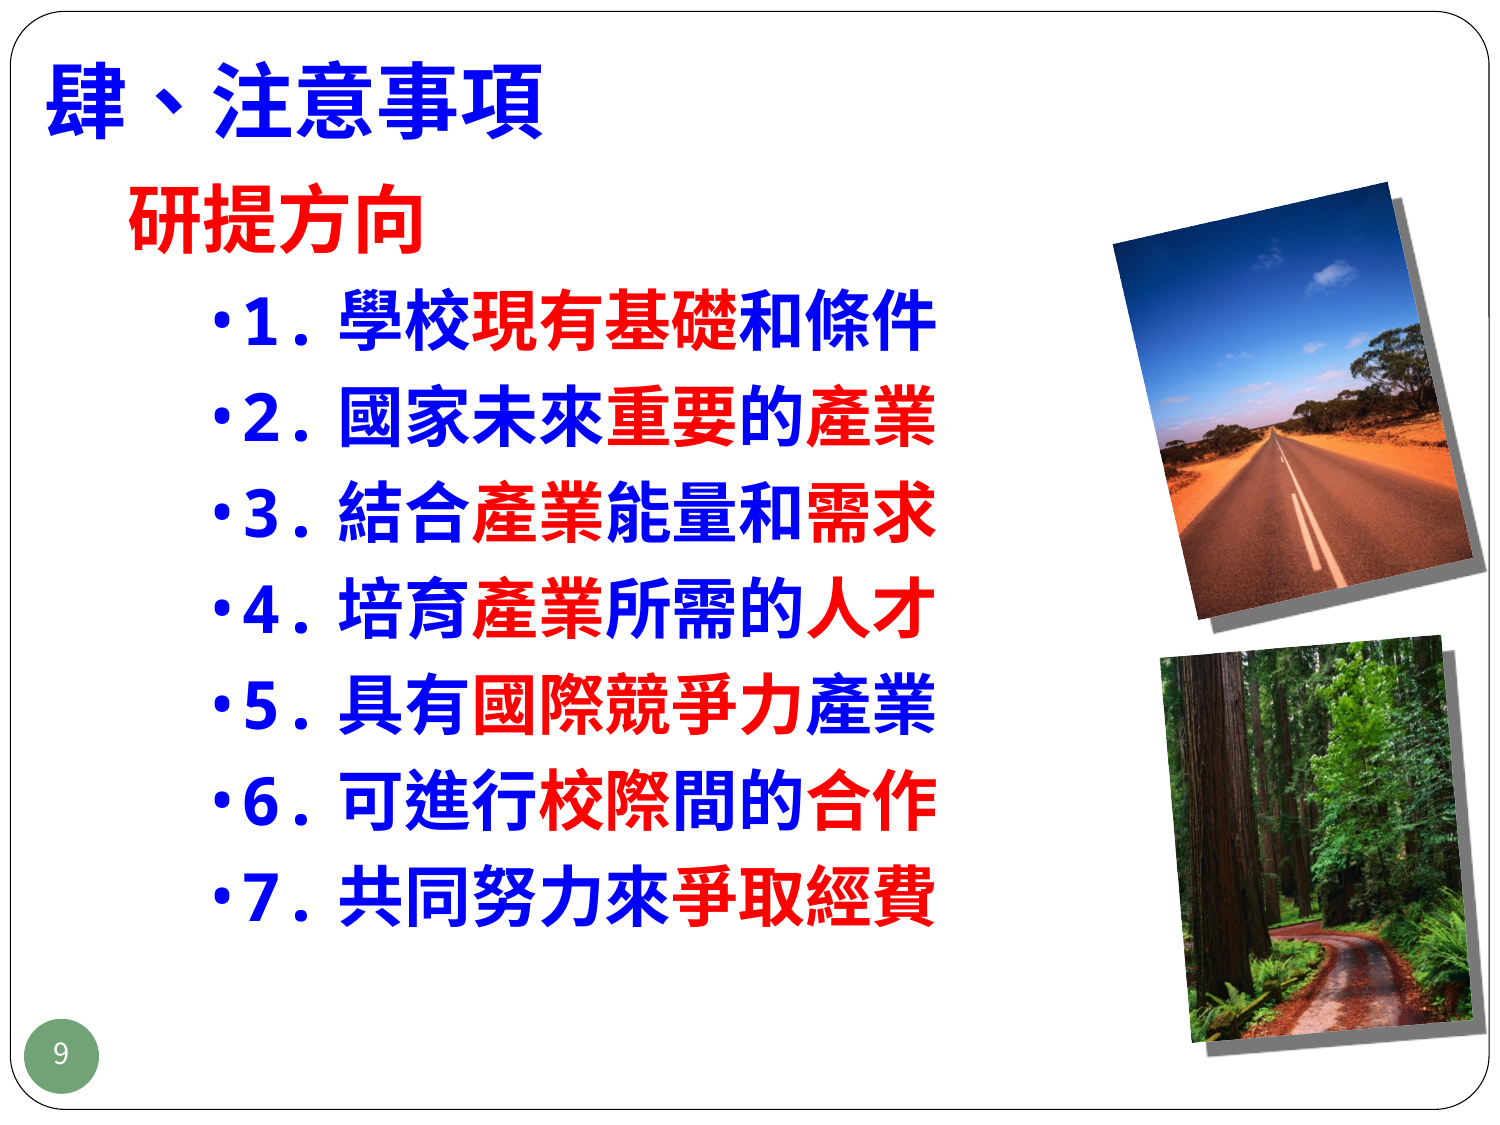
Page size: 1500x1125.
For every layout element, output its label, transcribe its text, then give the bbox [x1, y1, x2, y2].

text_box <編號> [23, 1018, 100, 1094]
text_box 研提方向 1.學校現有基礎和條件 2.國家未來重要的產業 3.結合產業能量和需求 4.培育產業所需的人才 5.具有國際競爭力產業 6.可進行校際間的合作 7.共同努力來爭取經費 [112, 147, 1176, 942]
picture [1176, 181, 1473, 620]
picture [1176, 634, 1473, 1044]
text_box 肆、注意事項 [29, 0, 1353, 165]
